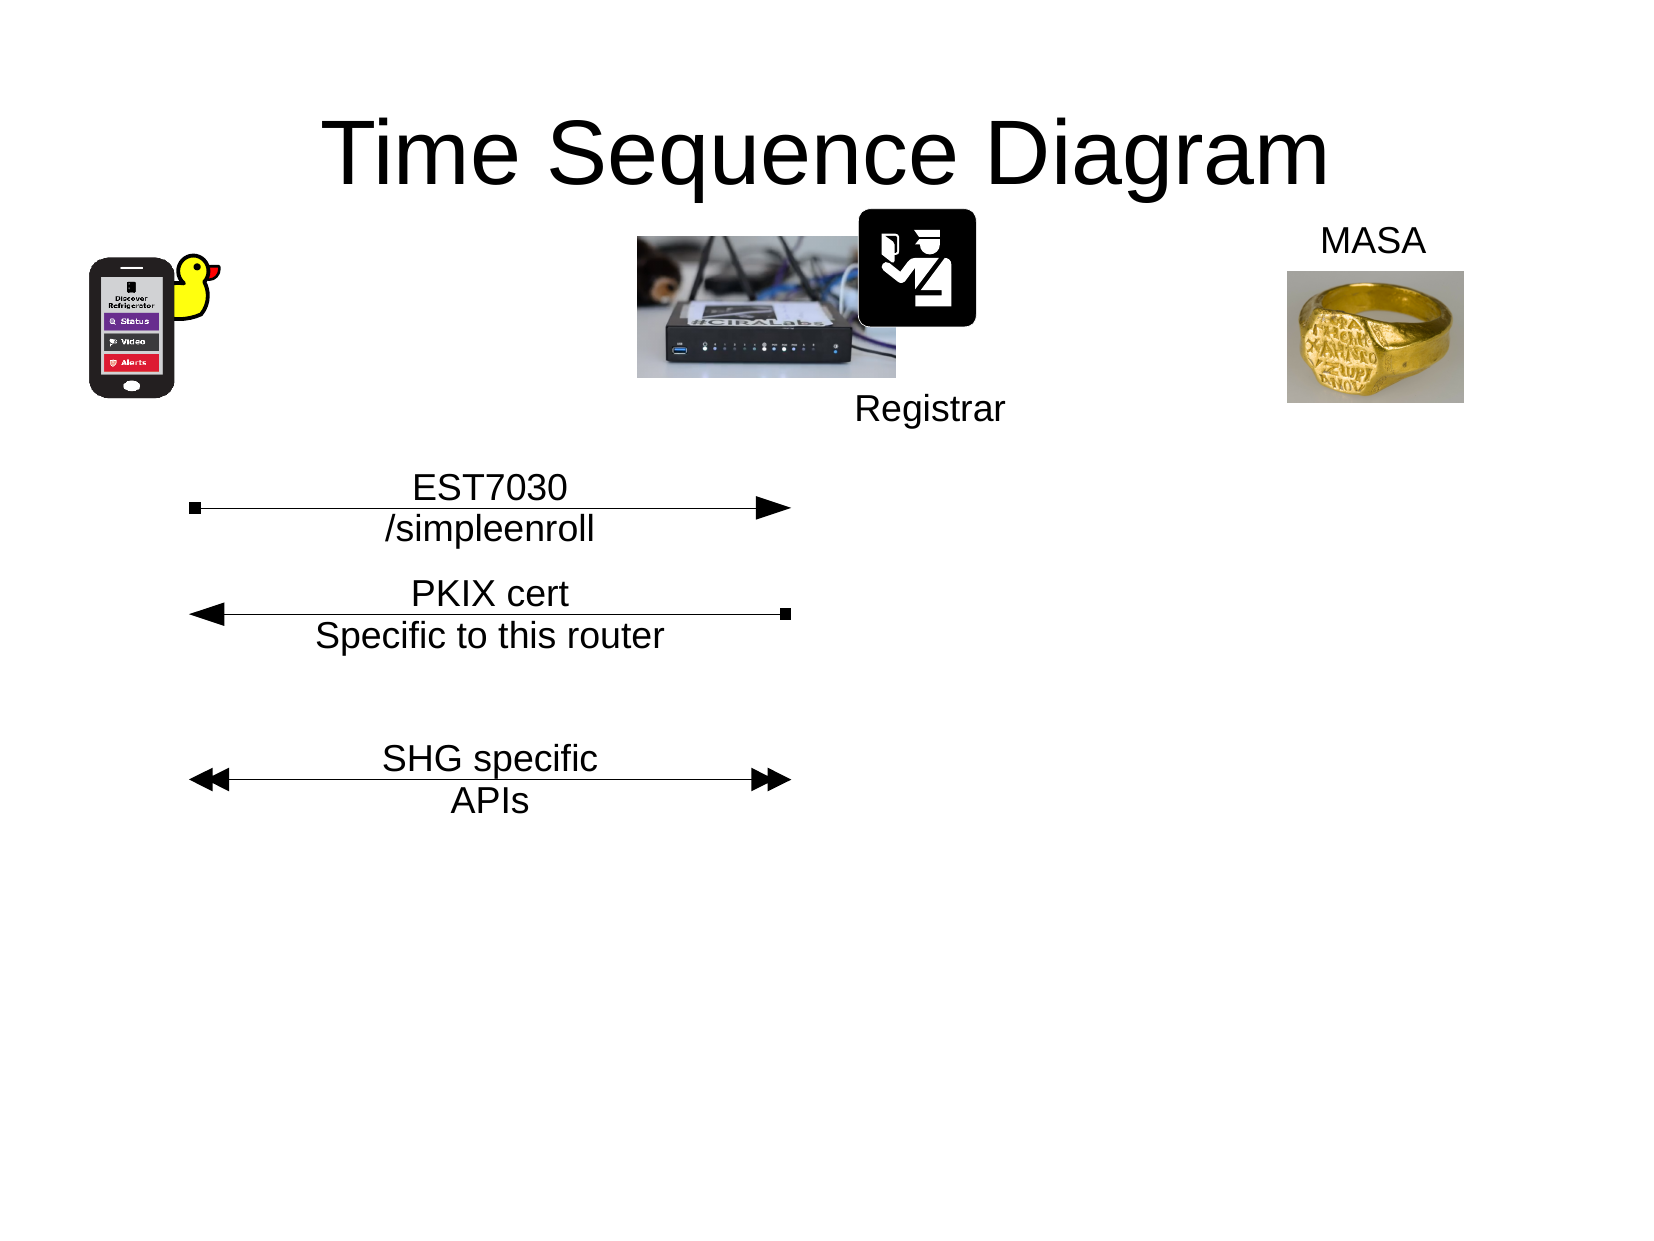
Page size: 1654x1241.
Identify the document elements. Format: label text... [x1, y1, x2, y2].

title Time Sequence Diagram [82, 49, 1571, 257]
picture [637, 204, 981, 379]
picture [1287, 271, 1464, 403]
text_box MASA [1305, 212, 1441, 270]
text_box Registrar [839, 380, 1022, 438]
picture [85, 248, 225, 402]
